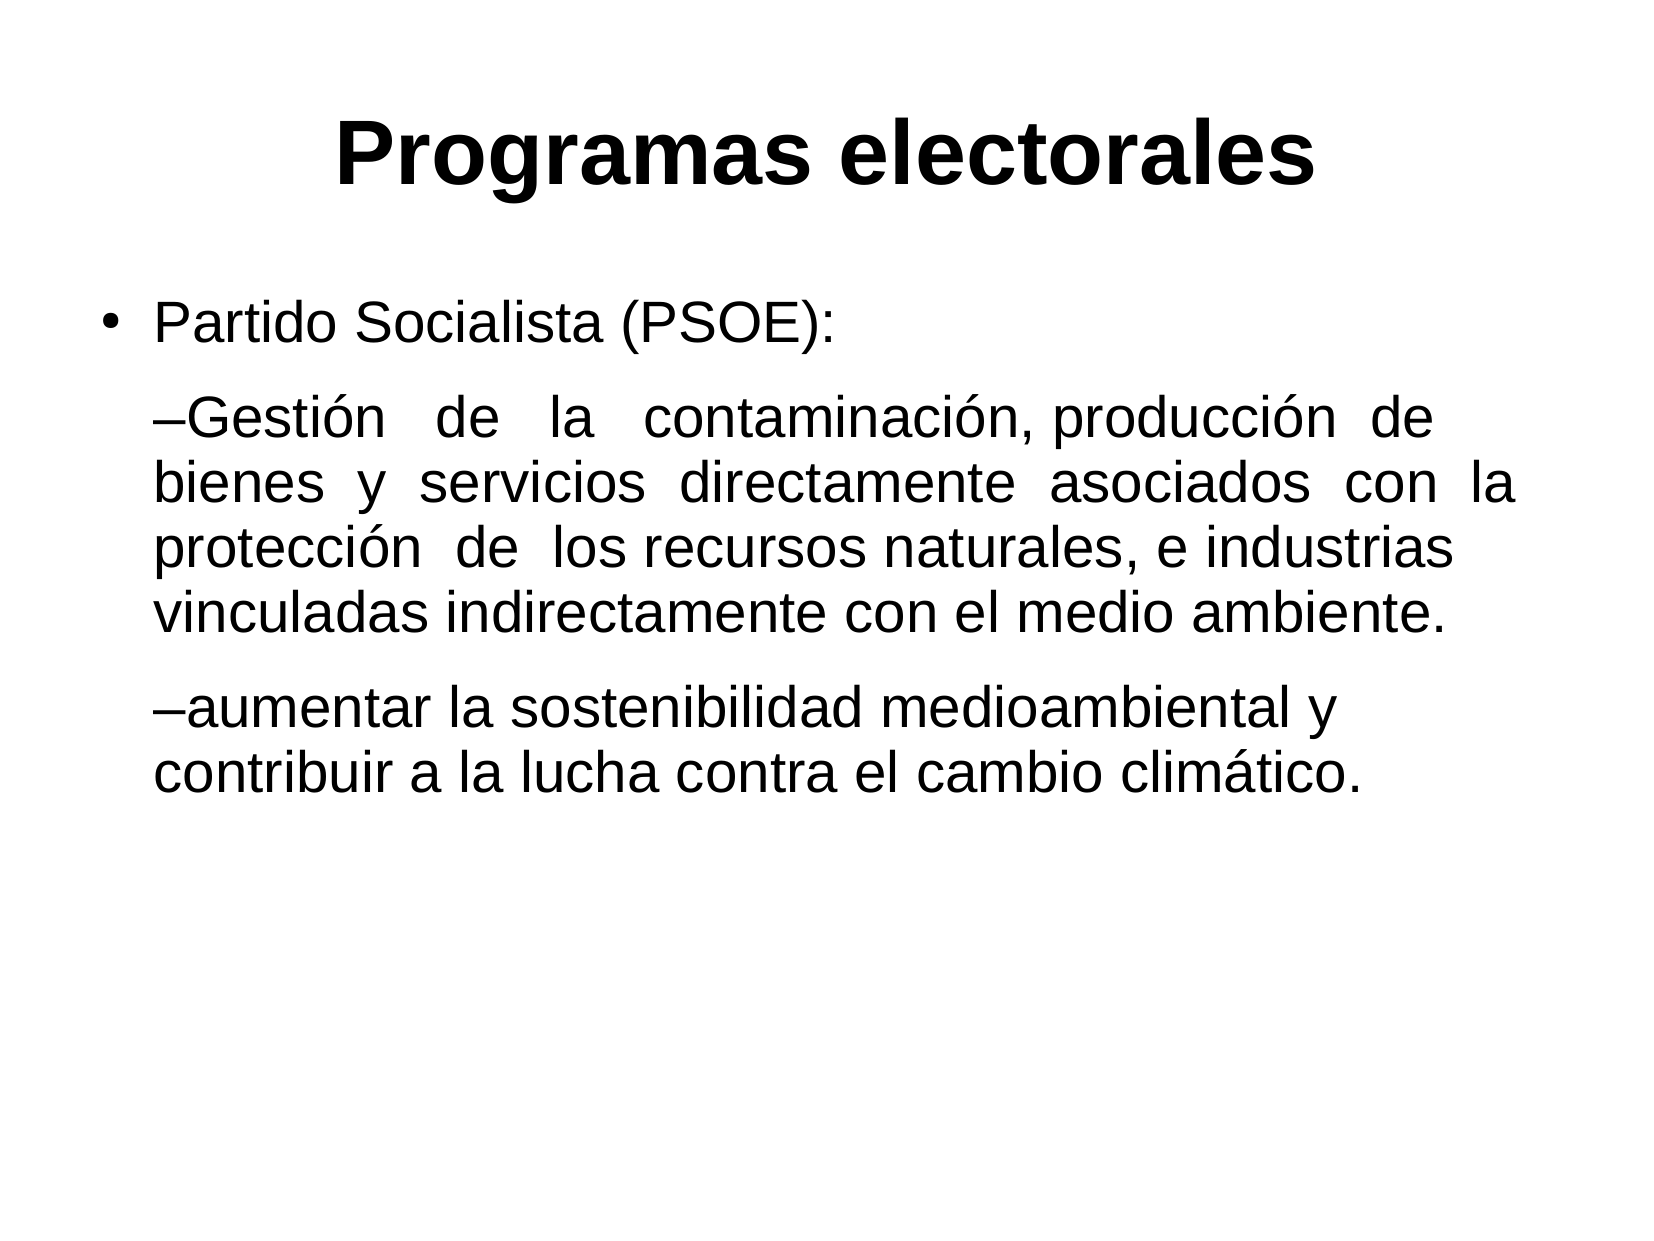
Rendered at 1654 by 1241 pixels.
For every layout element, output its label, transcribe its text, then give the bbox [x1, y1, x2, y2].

list Partido Socialista (PSOE): –Gestión de la contaminación, producción de bienes y servicios directamente asociados con la protección de los recursos naturales, e industrias vinculadas indirectamente con el medio ambiente. –aumentar la sostenibilidad medioambiental y contribuir a la lucha contra el cambio climático. [82, 290, 1571, 1010]
title Programas electorales [82, 49, 1571, 257]
